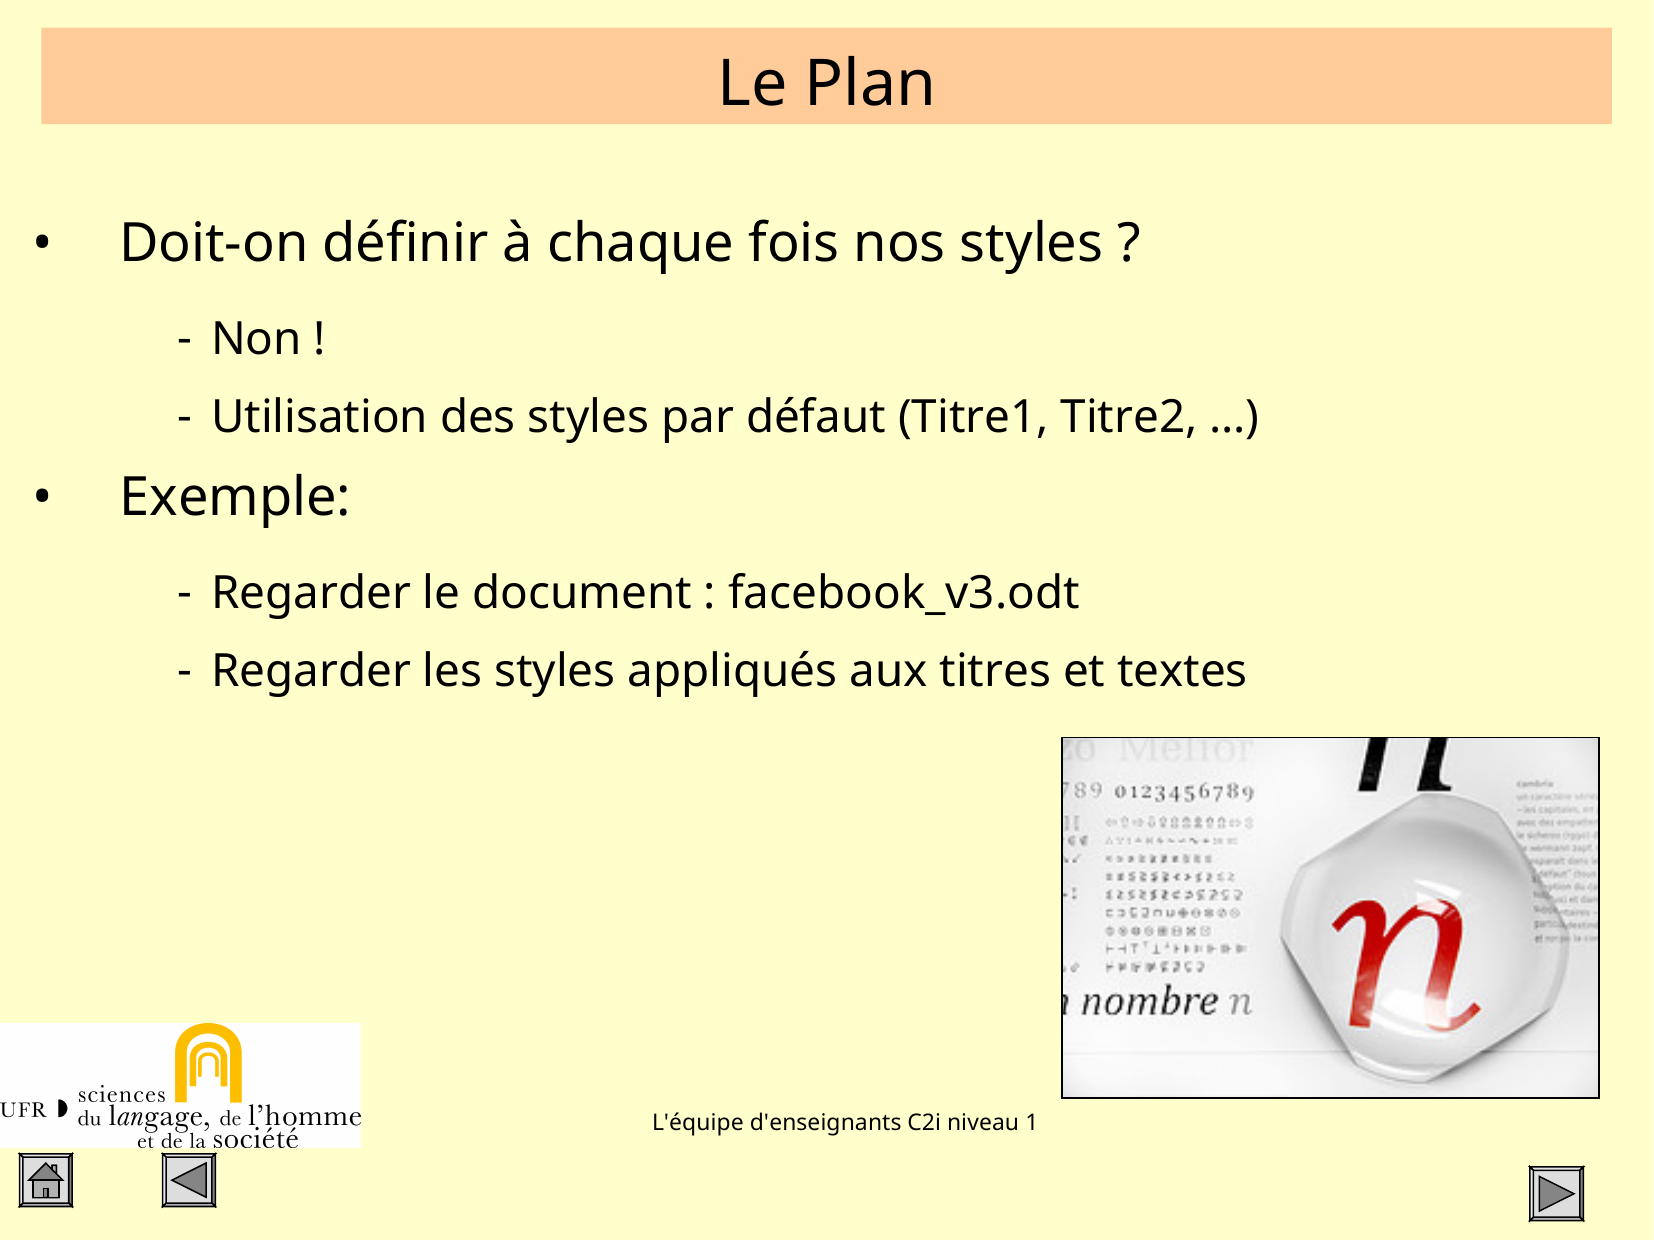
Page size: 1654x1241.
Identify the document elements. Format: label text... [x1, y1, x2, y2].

title Le Plan [41, 27, 1612, 125]
picture [1062, 738, 1599, 1098]
picture [0, 1023, 361, 1148]
list Doit-on définir à chaque fois nos styles ? Non ! Utilisation des styles par défaut (Titre1, Titre2, …) Exemple: Regarder le document : facebook_v3.odt Regarder les styles appliqués aux titres et textes [32, 206, 1609, 1075]
